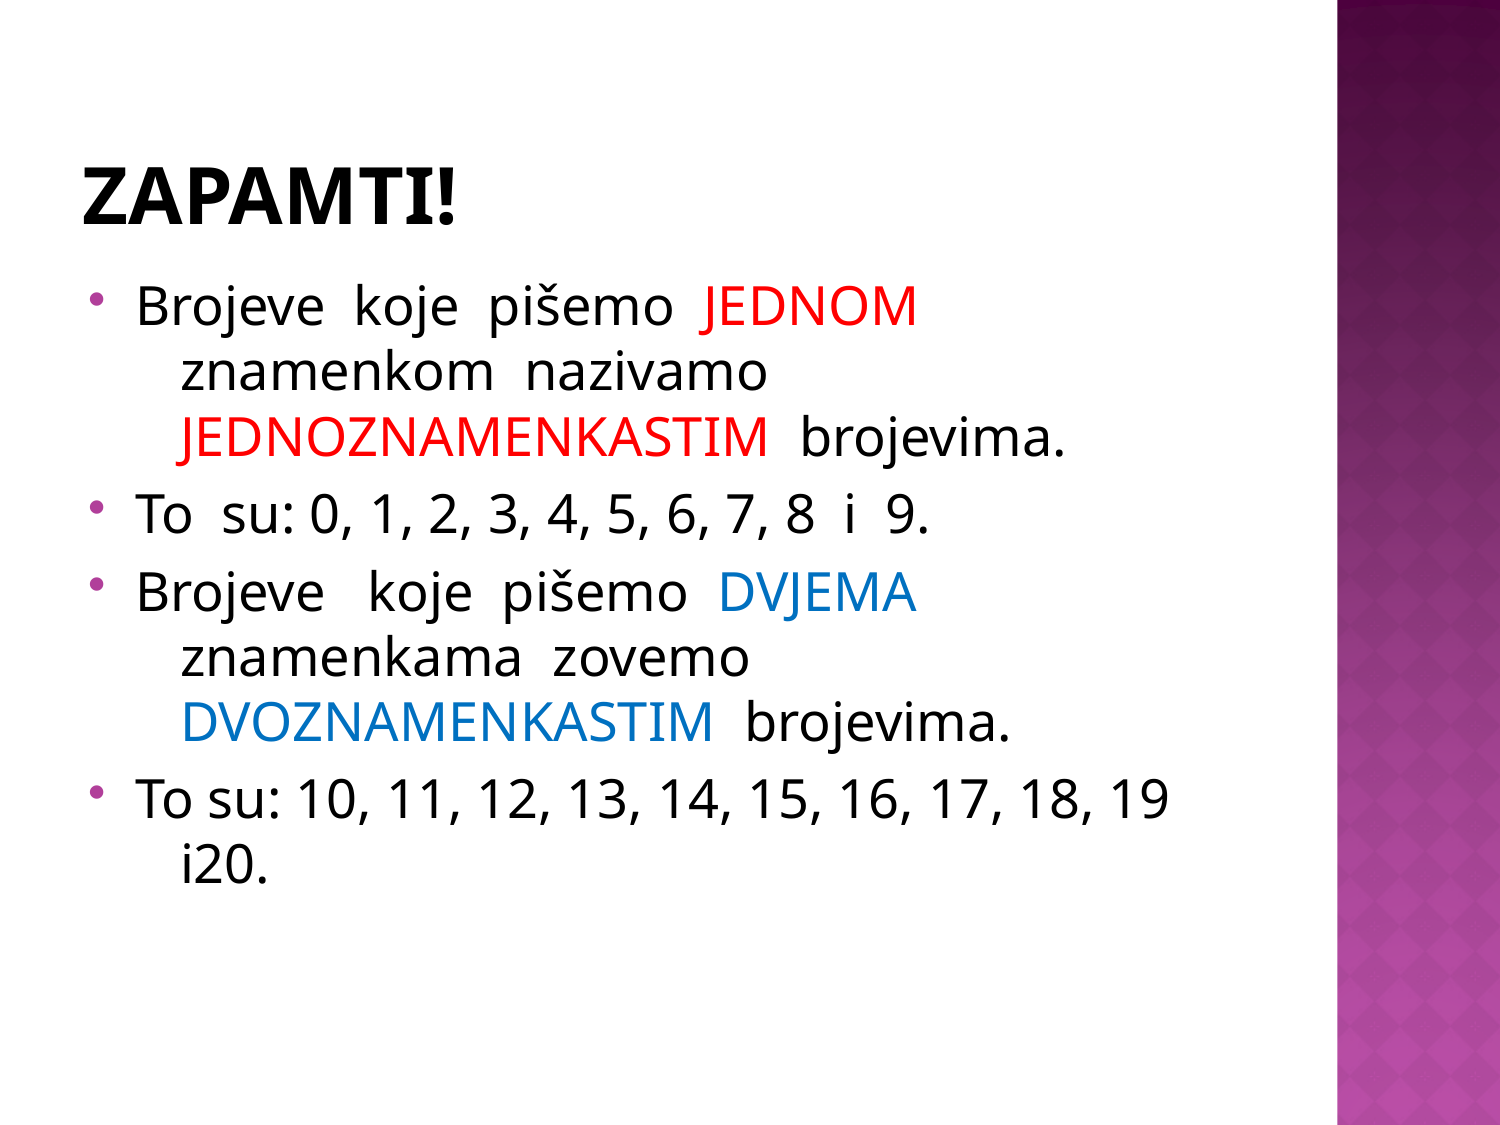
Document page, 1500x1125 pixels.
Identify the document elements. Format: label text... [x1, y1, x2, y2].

title ZAPAMTI! [75, 52, 1263, 240]
list Brojeve koje pišemo JEDNOM znamenkom nazivamo JEDNOZNAMENKASTIM brojevima. To su: 0, 1, 2, 3, 4, 5, 6, 7, 8 i 9. Brojeve koje pišemo DVJEMA znamenkama zovemo DVOZNAMENKASTIM brojevima. To su: 10, 11, 12, 13, 14, 15, 16, 17, 18, 19 i20. [75, 264, 1263, 1060]
